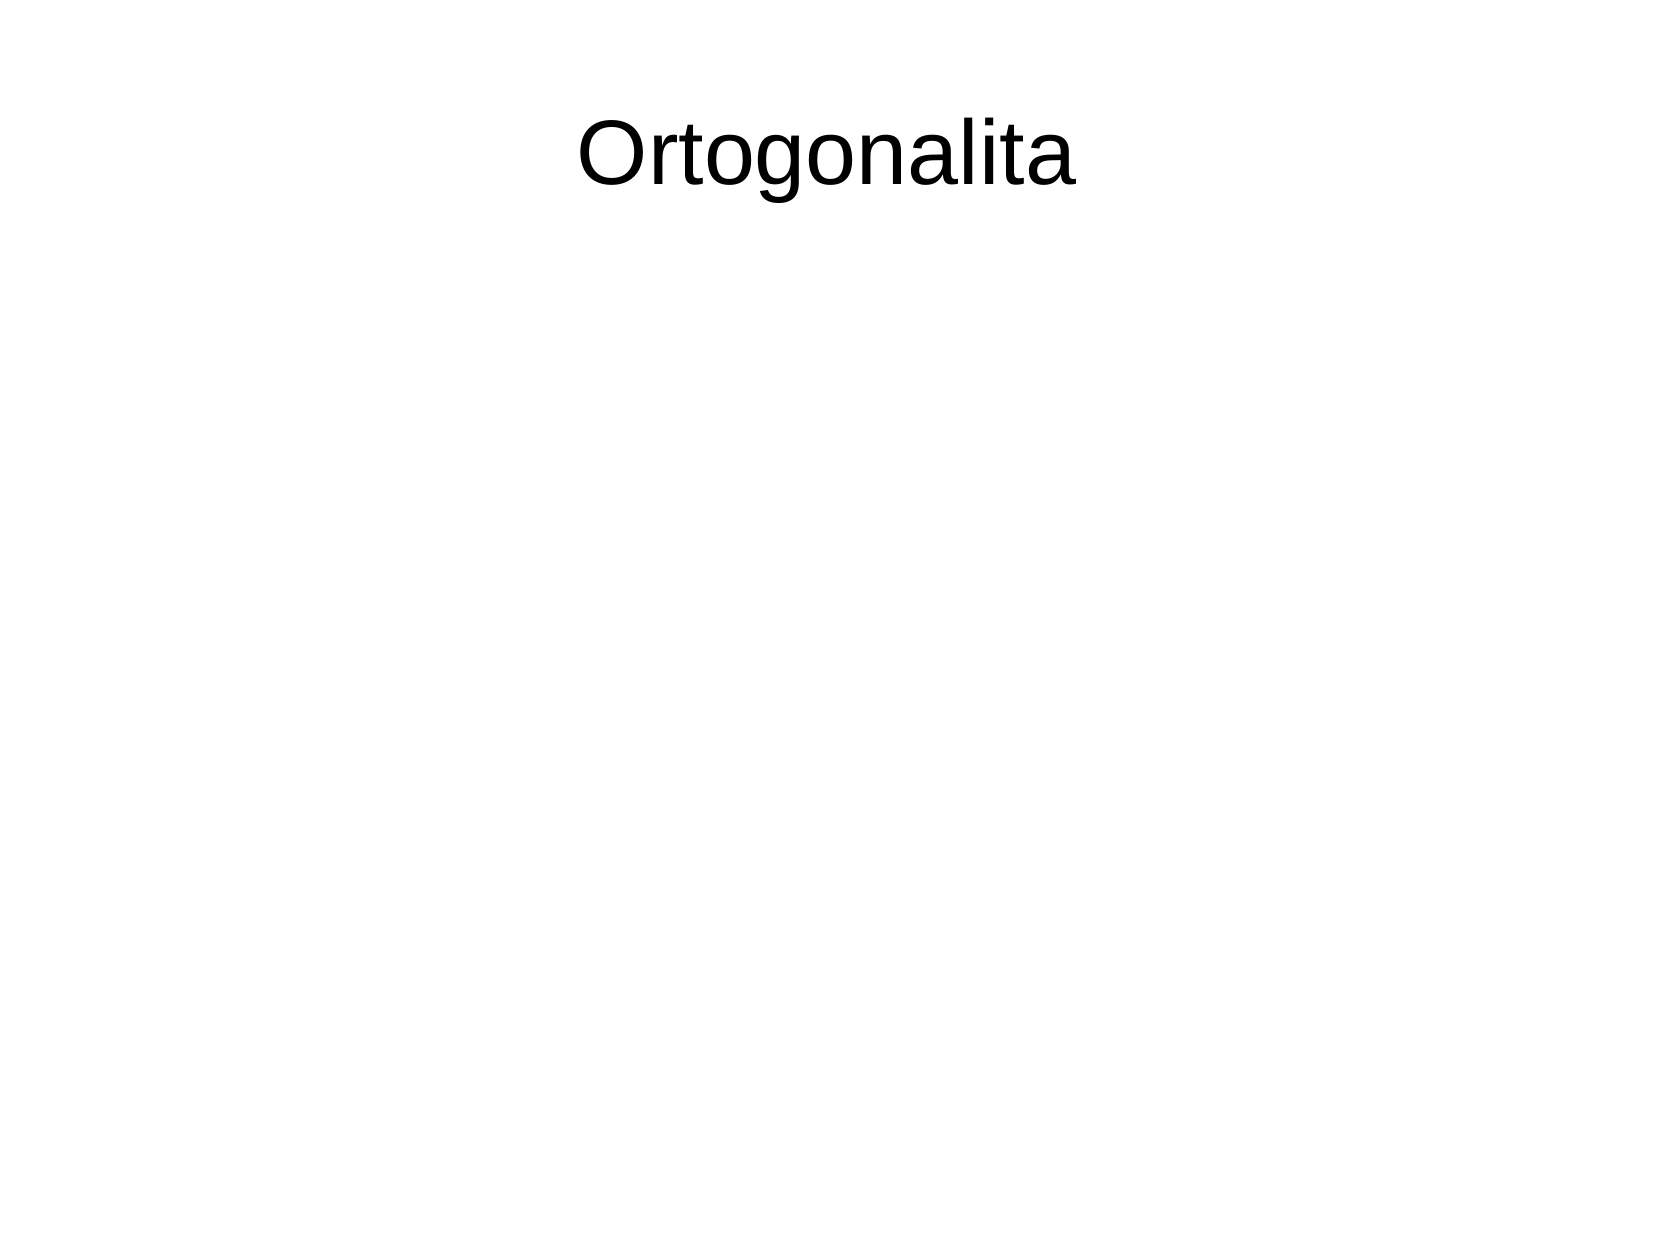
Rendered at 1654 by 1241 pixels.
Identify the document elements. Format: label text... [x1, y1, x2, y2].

title Ortogonalita [82, 49, 1571, 257]
